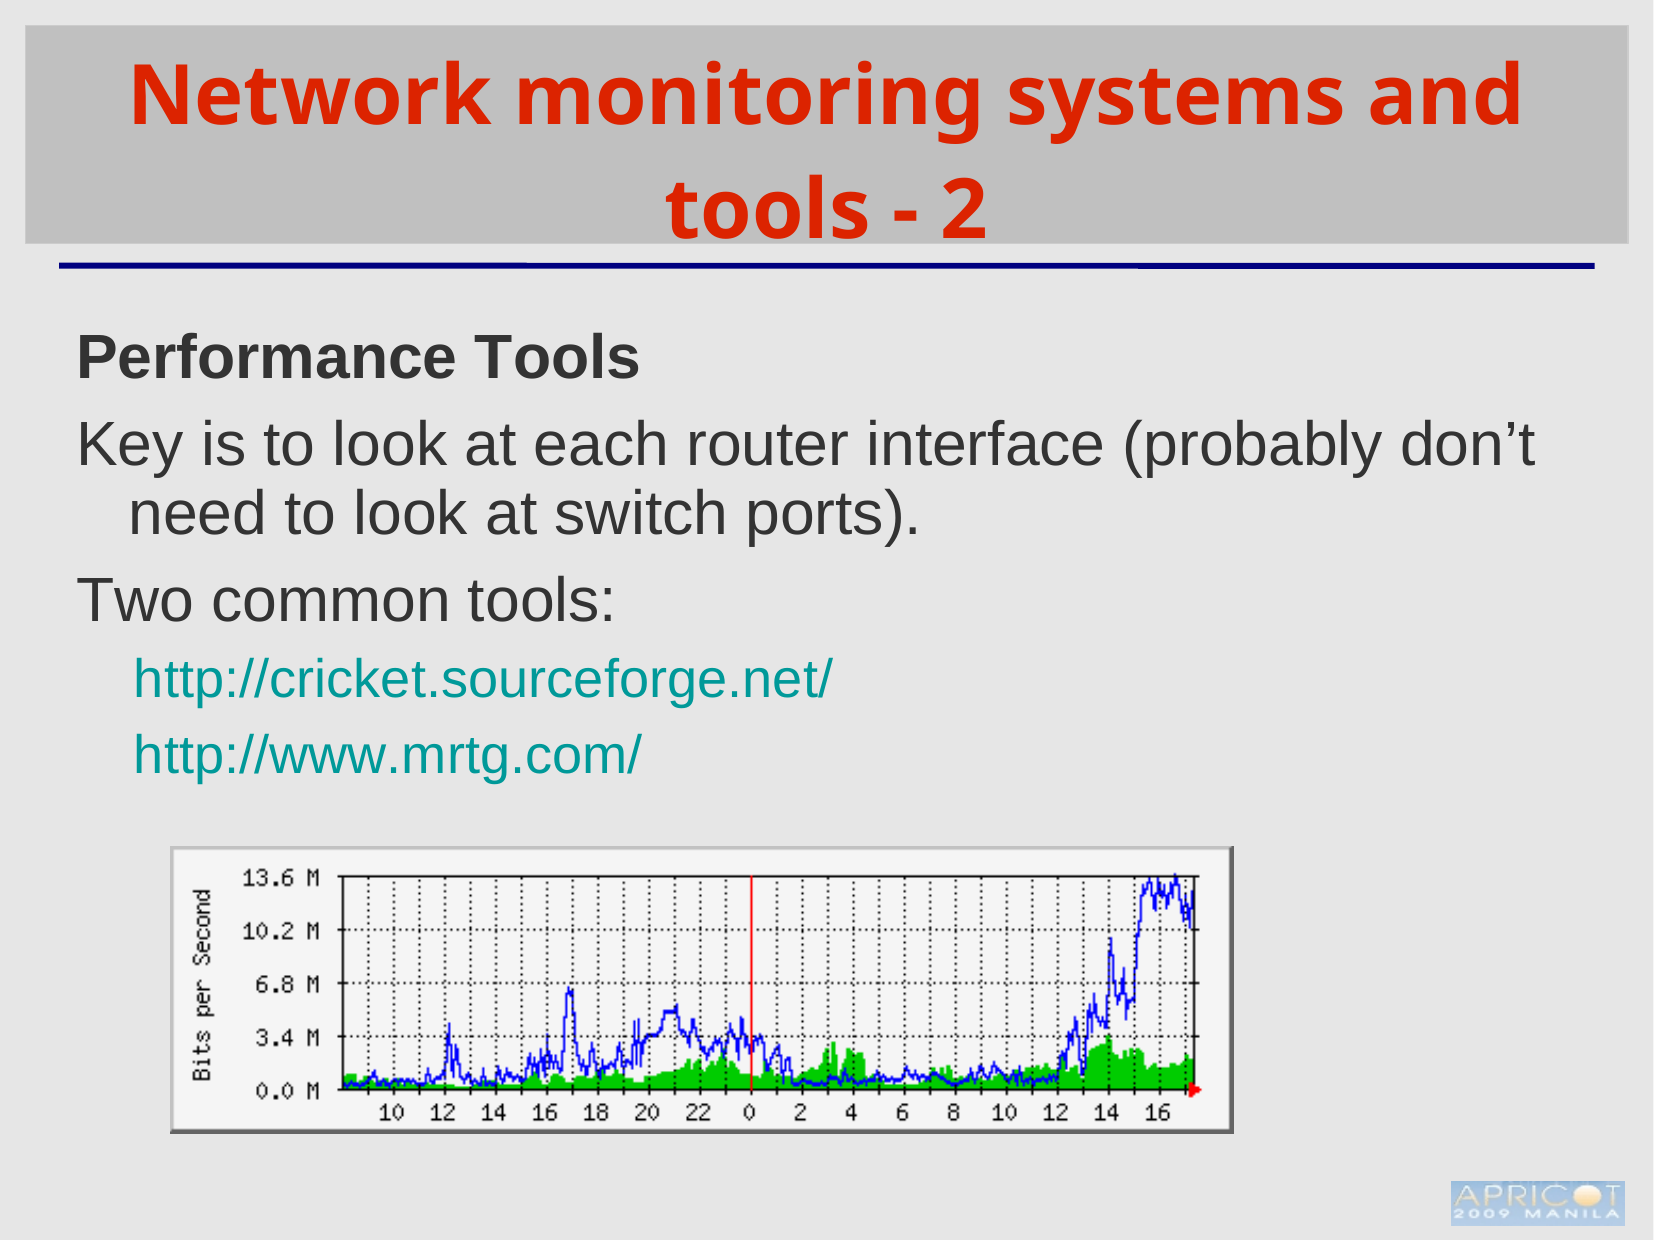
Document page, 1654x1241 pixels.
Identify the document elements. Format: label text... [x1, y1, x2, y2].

list Performance Tools Key is to look at each router interface (probably don’t need to look at switch ports). Two common tools: http://cricket.sourceforge.net/ http://www.mrtg.com/ [59, 322, 1593, 1116]
title Network monitoring systems and tools - 2 [121, 52, 1532, 247]
picture [1451, 1181, 1625, 1226]
picture [170, 846, 1234, 1134]
